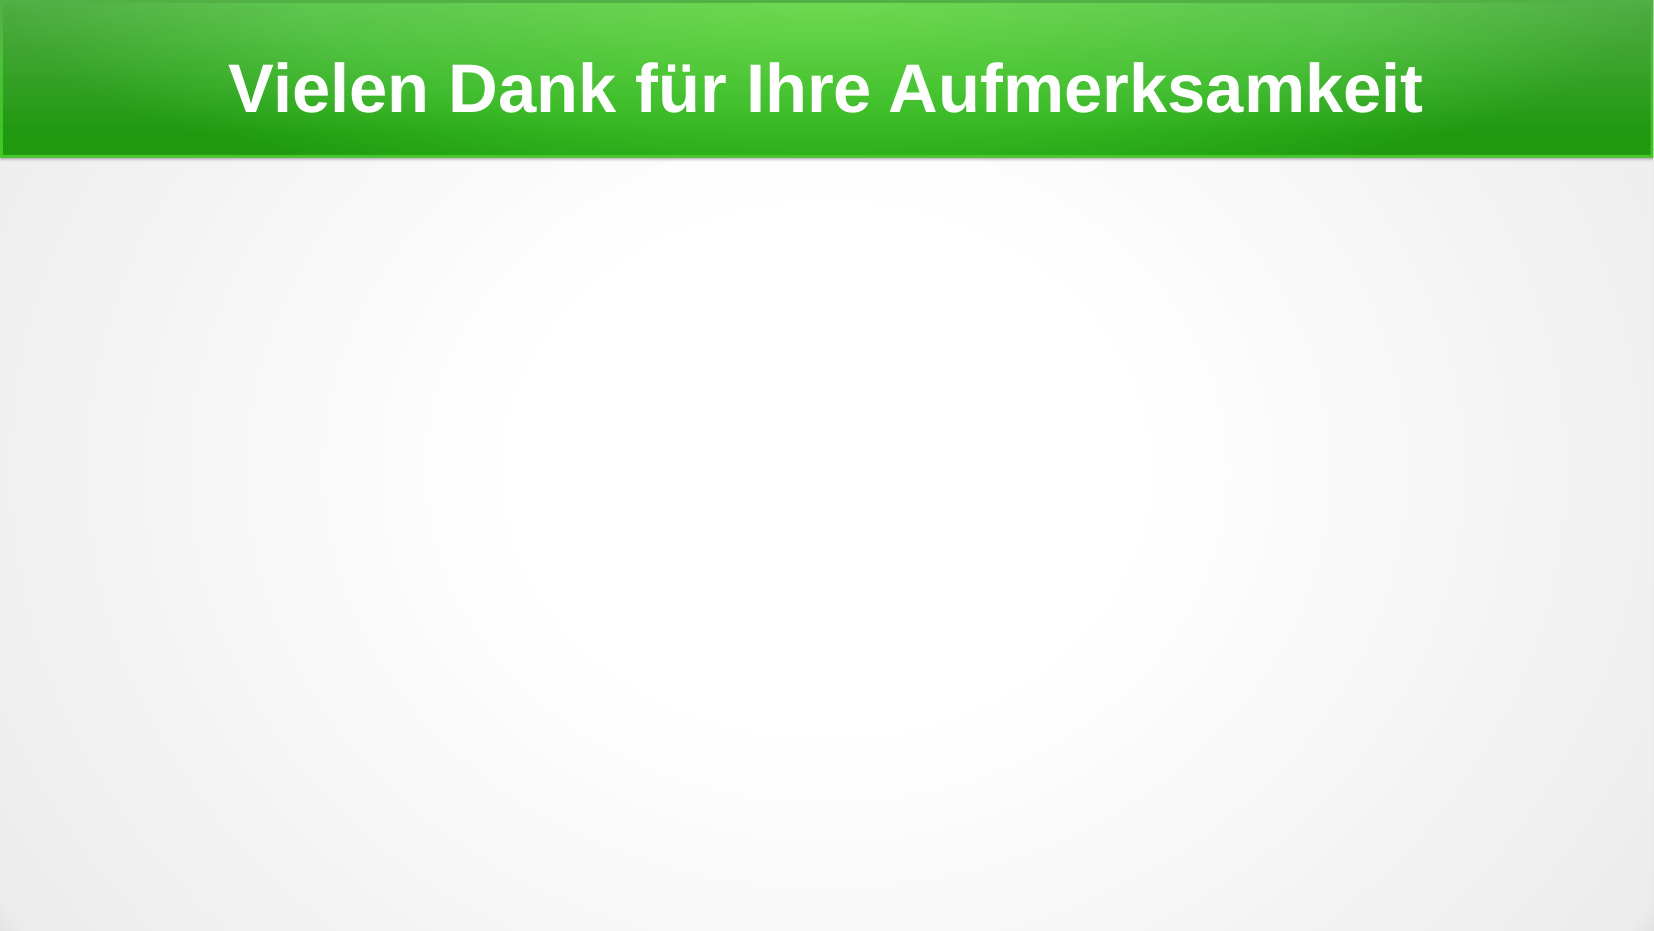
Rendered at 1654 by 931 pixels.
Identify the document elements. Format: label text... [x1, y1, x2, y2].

title Vielen Dank für Ihre Aufmerksamkeit [82, 35, 1571, 142]
